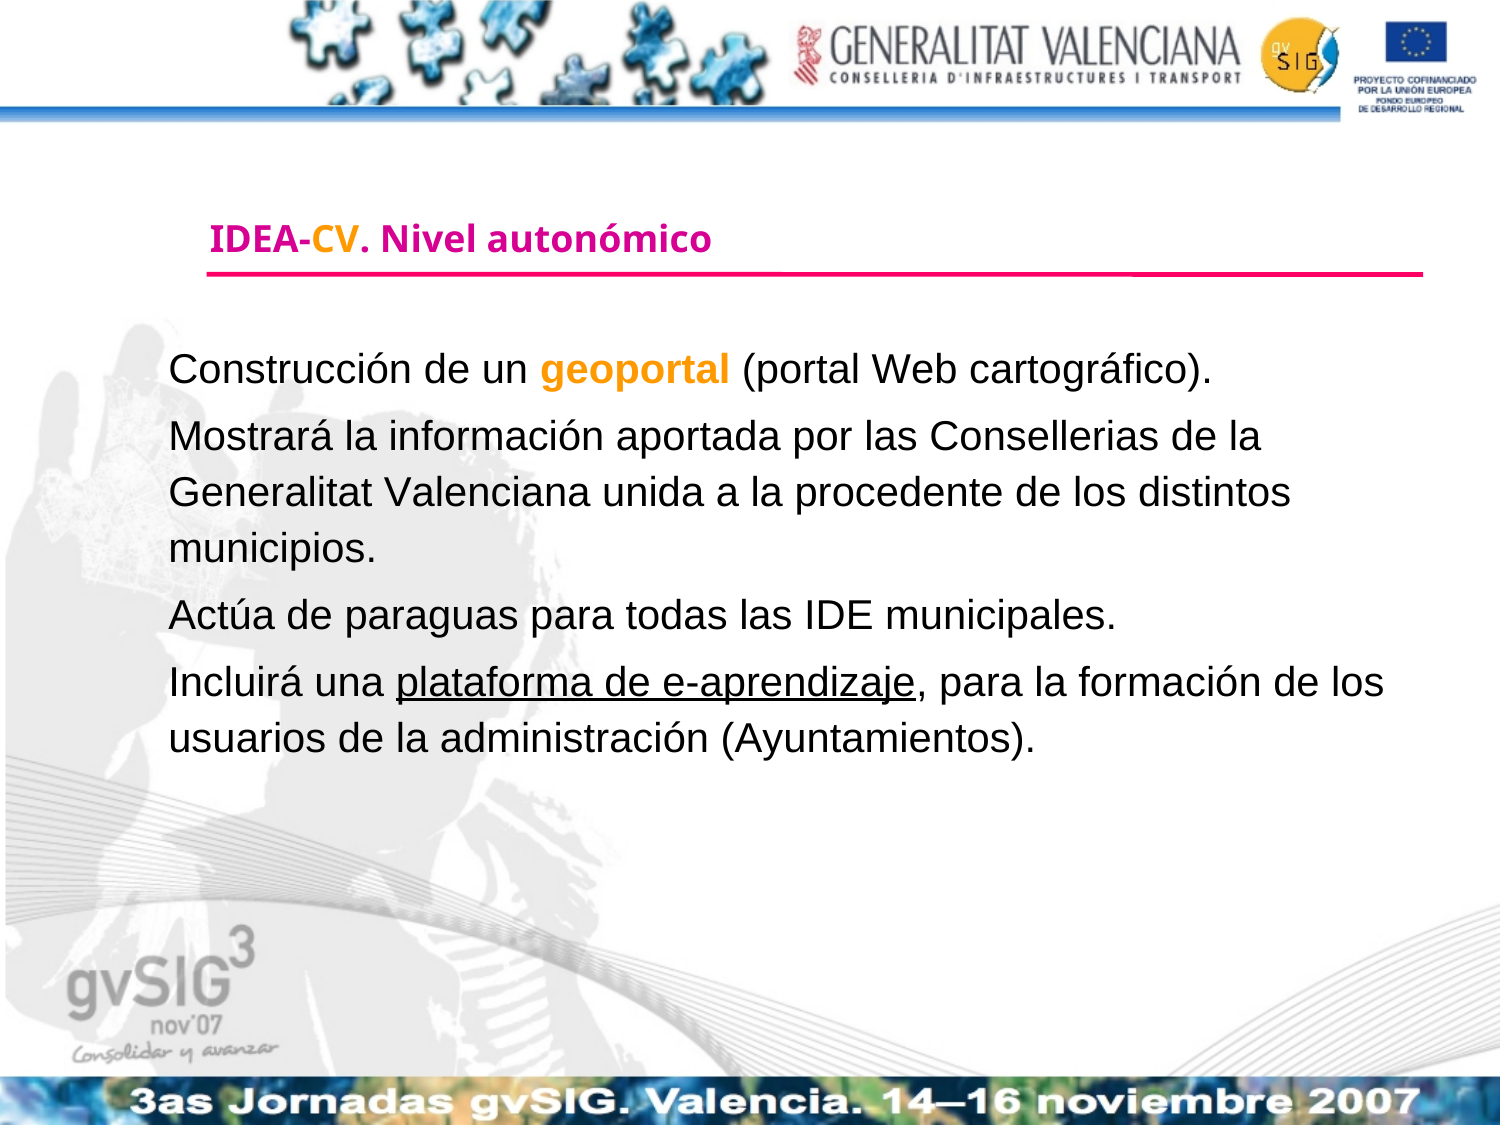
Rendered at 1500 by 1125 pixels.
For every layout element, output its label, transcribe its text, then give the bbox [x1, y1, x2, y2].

text_box IDEA-CV. Nivel autonómico [195, 199, 728, 272]
picture [0, 0, 1500, 1125]
text_box Construcción de un geoportal (portal Web cartográfico). Mostrará la información aportada por las Consellerias de la Generalitat Valenciana unida a la procedente de los distintos municipios. Actúa de paraguas para todas las IDE municipales. Incluirá una plataforma de e-aprendizaje, para la formación de los usuarios de la administración (Ayuntamientos). [153, 341, 1418, 769]
